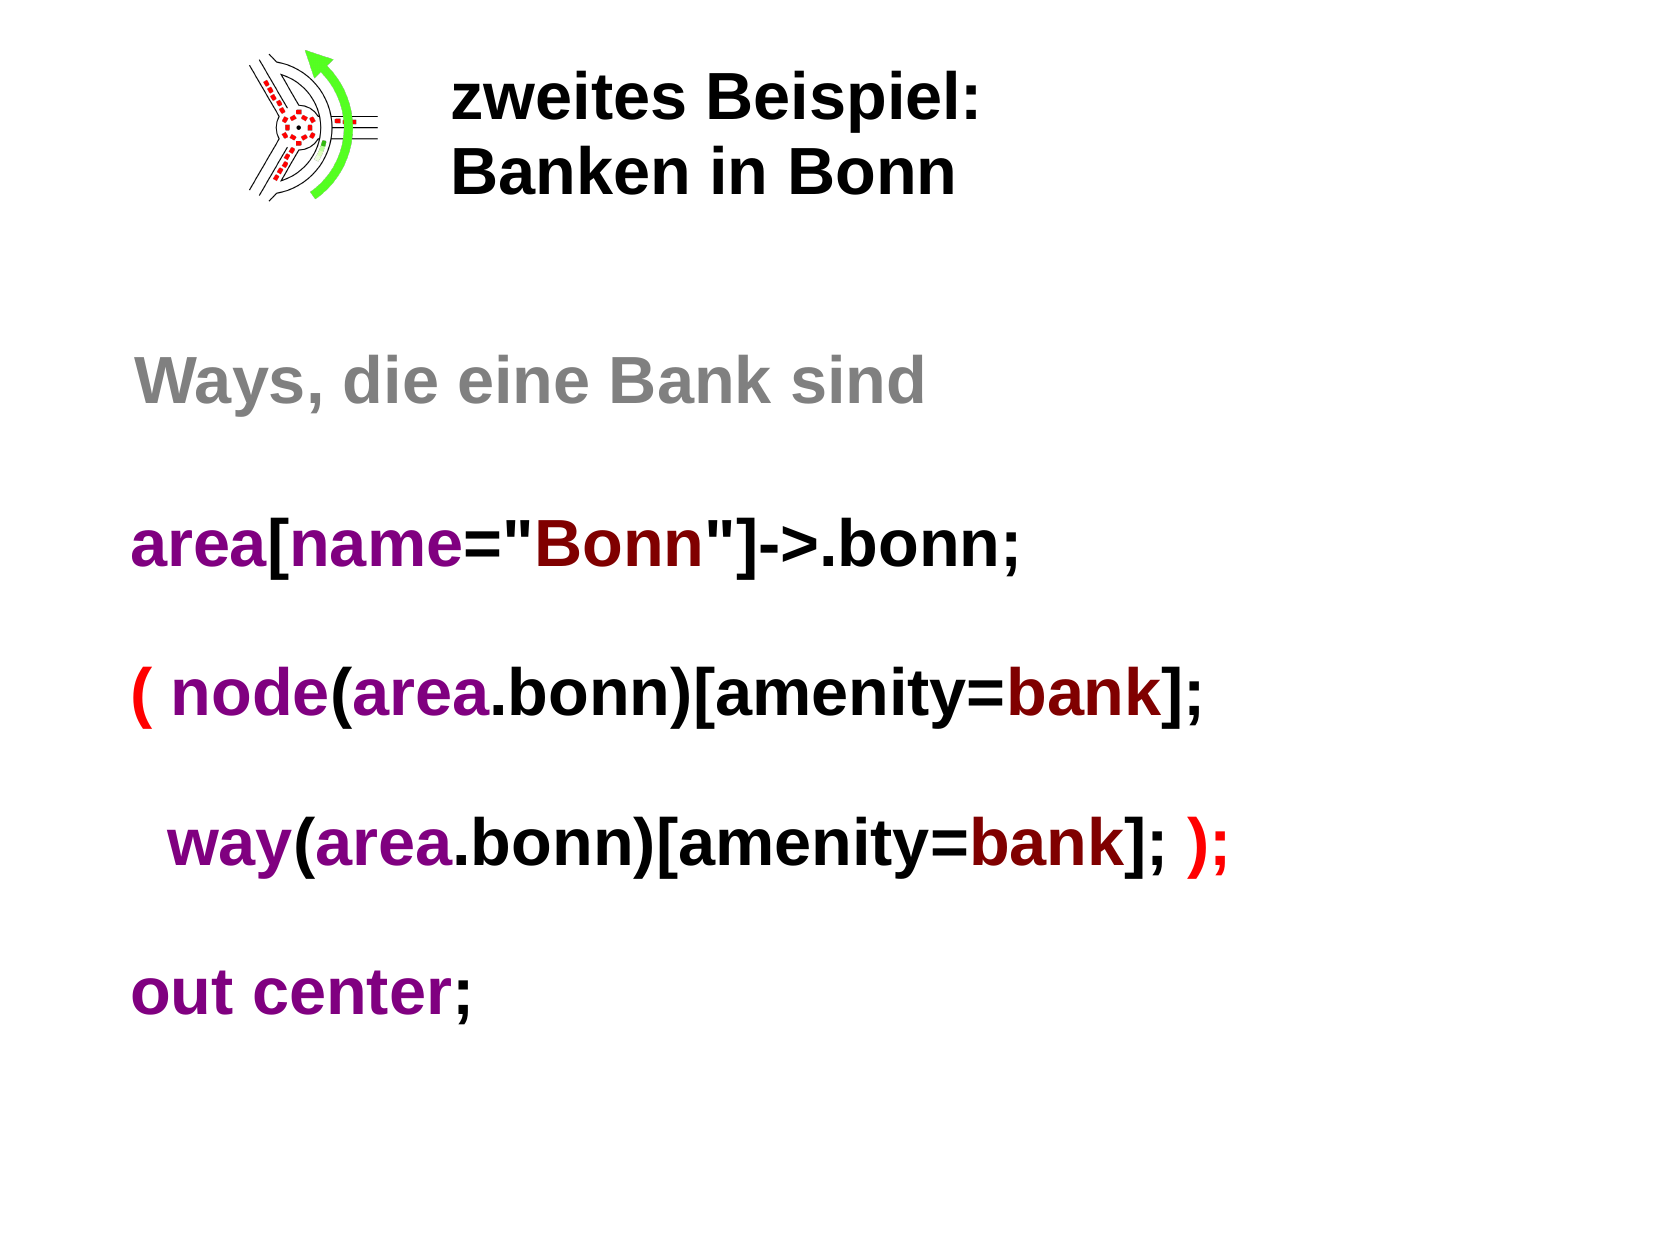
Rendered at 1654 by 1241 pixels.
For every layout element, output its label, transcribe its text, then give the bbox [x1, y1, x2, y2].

text_box zweites Beispiel: Banken in Bonn [435, 52, 1001, 217]
text_box Ways, die eine Bank sind [119, 336, 946, 426]
text_box area[name="Bonn"]->.bonn; ( node(area.bonn)[amenity=bank]; way(area.bonn)[amenity=bank]; ); out center; [115, 498, 1250, 1037]
picture [232, 49, 390, 206]
